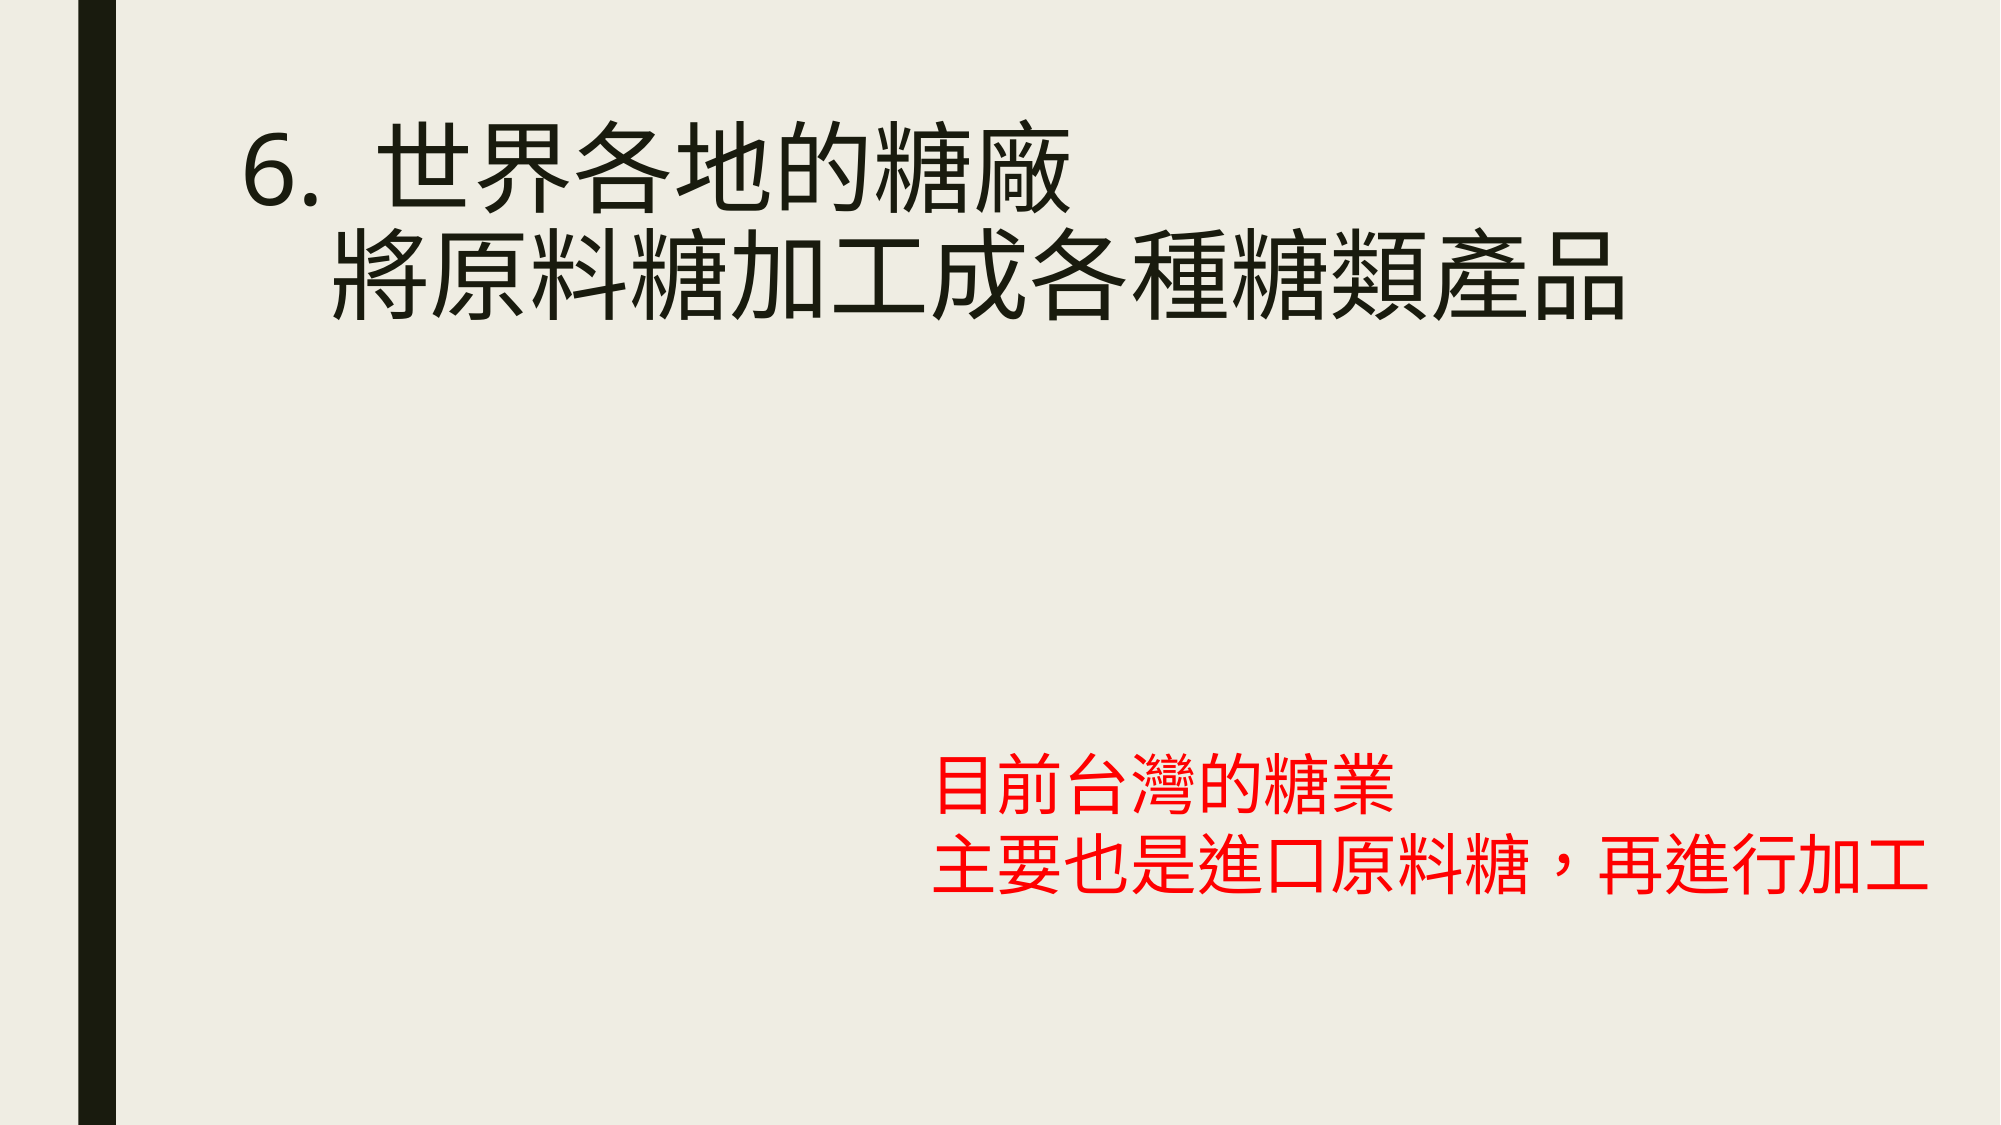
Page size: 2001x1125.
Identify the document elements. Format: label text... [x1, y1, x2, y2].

text_box 目前台灣的糖業 主要也是進口原料糖，再進行加工 [915, 735, 1980, 910]
title 6. 世界各地的糖廠 將原料糖加工成各種糖類產品 [225, 112, 1801, 476]
